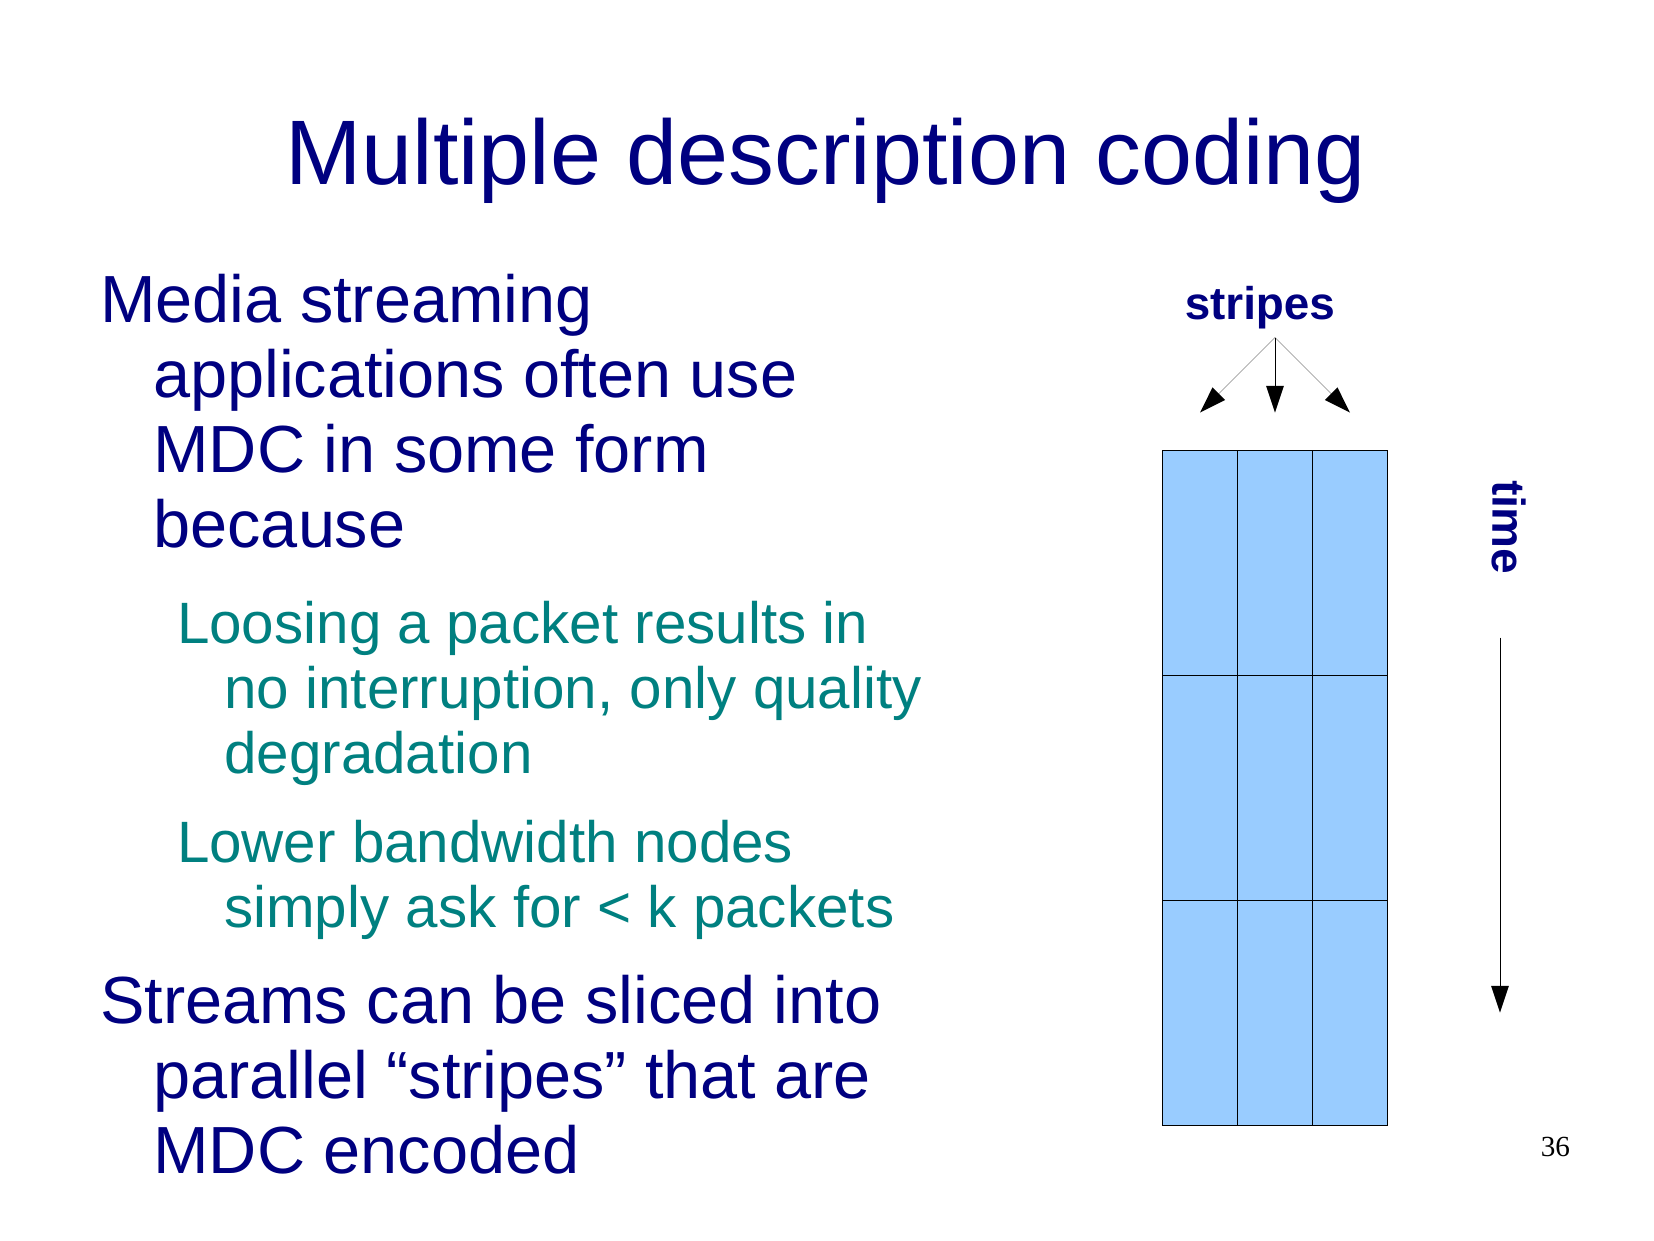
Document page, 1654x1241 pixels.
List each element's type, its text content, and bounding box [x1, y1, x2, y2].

text_box time [1473, 465, 1542, 590]
list Media streaming applications often use MDC in some form because Loosing a packet results in no interruption, only quality degradation Lower bandwidth nodes simply ask for < k packets Streams can be sliced into parallel “stripes” that are MDC encoded [82, 262, 938, 1187]
text_box [1162, 450, 1388, 1126]
title Multiple description coding [82, 49, 1571, 257]
text_box stripes [1170, 270, 1351, 338]
